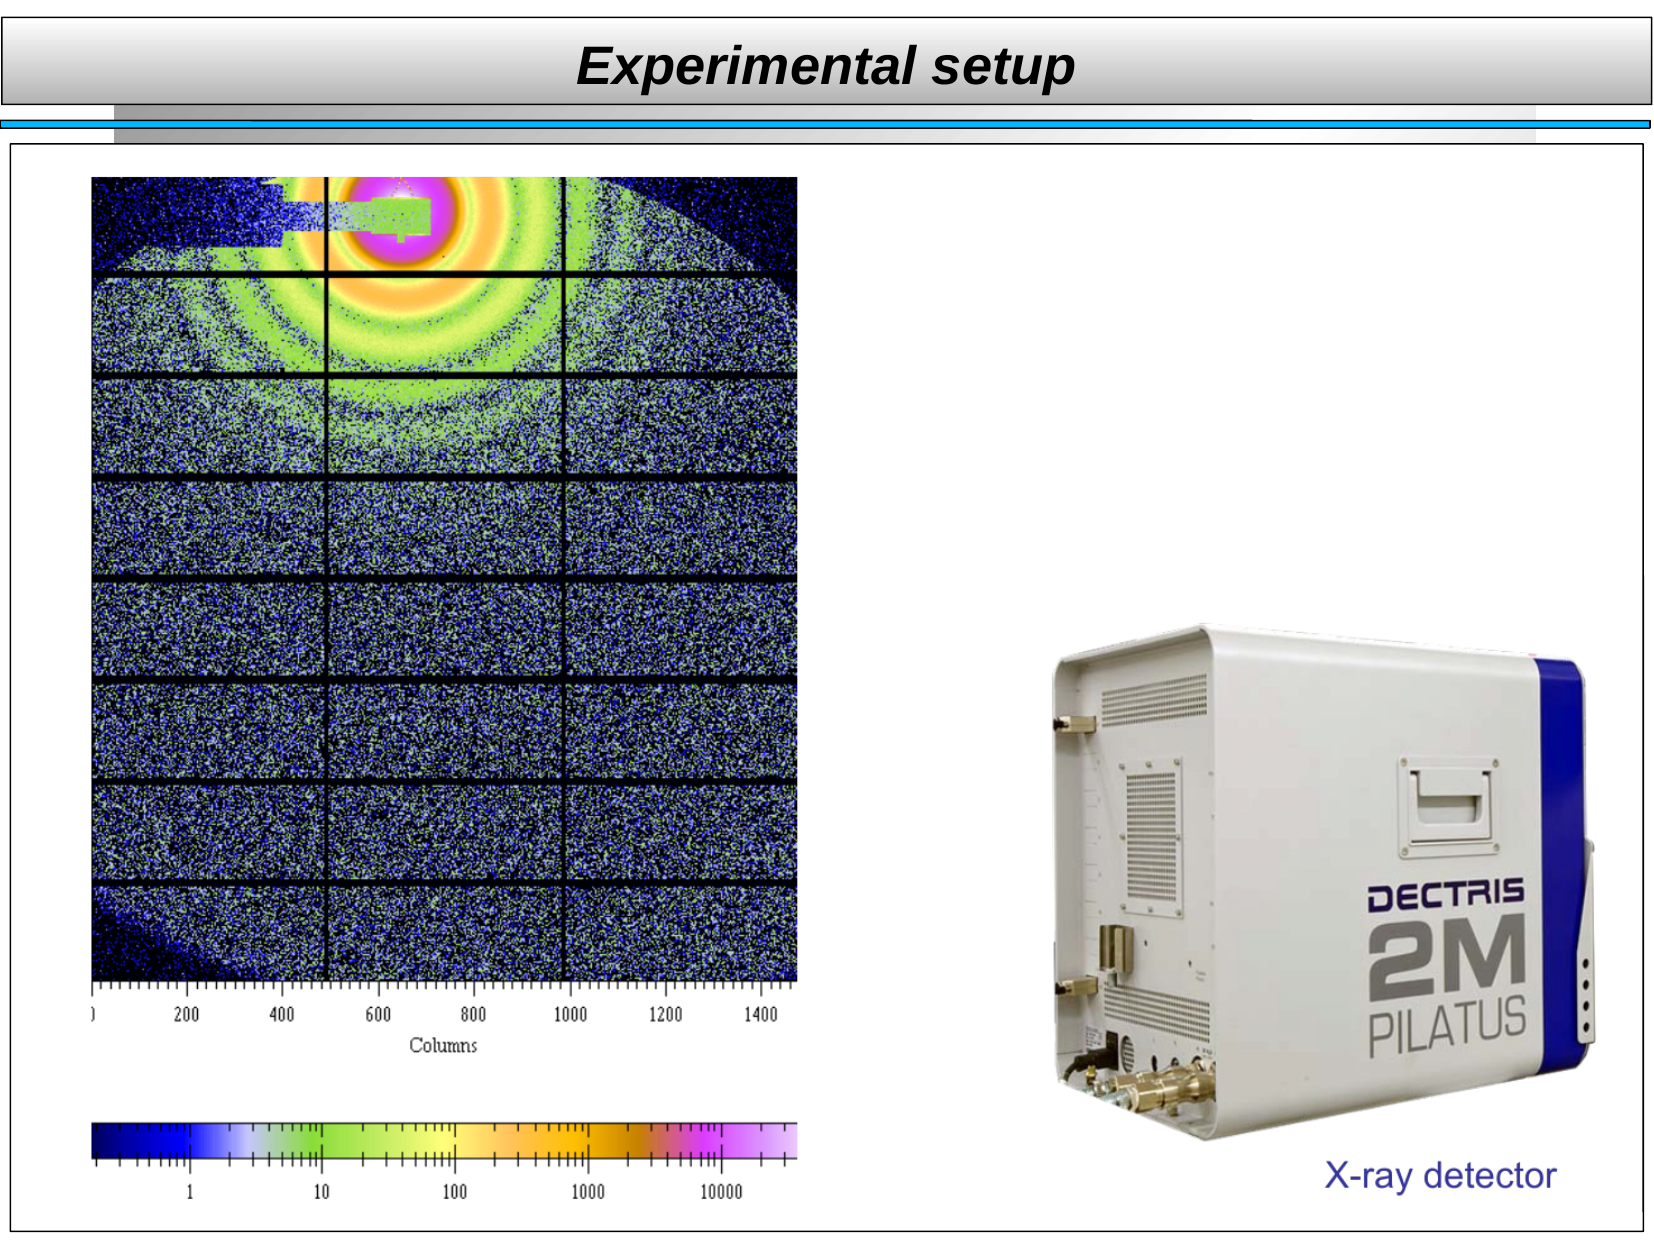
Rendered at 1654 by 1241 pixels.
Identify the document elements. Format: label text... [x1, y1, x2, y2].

picture [4, 140, 1654, 1208]
text_box Experimental setup [1, 17, 1652, 105]
text_box [0, 120, 1651, 129]
